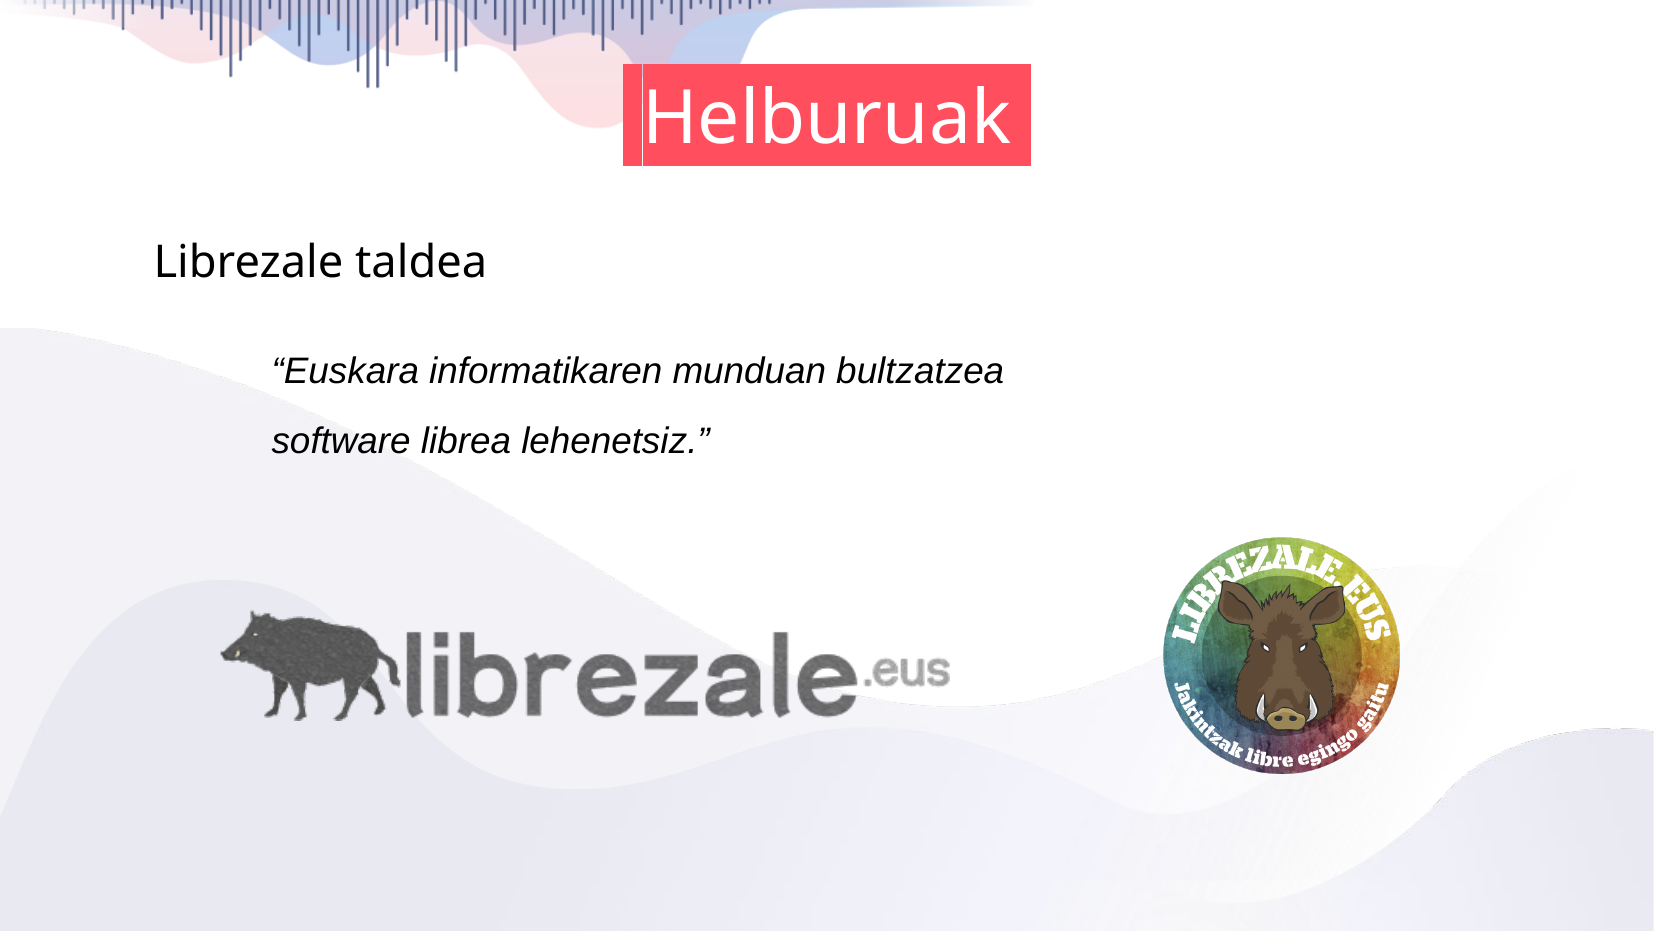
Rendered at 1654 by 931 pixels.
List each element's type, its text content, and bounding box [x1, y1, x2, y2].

title Helburuak [82, 37, 1571, 193]
list Librezale taldea “Euskara informatikaren munduan bultzatzea software librea lehenetsiz.” [82, 229, 1571, 532]
picture [0, 0, 1063, 134]
picture [0, 328, 1654, 931]
